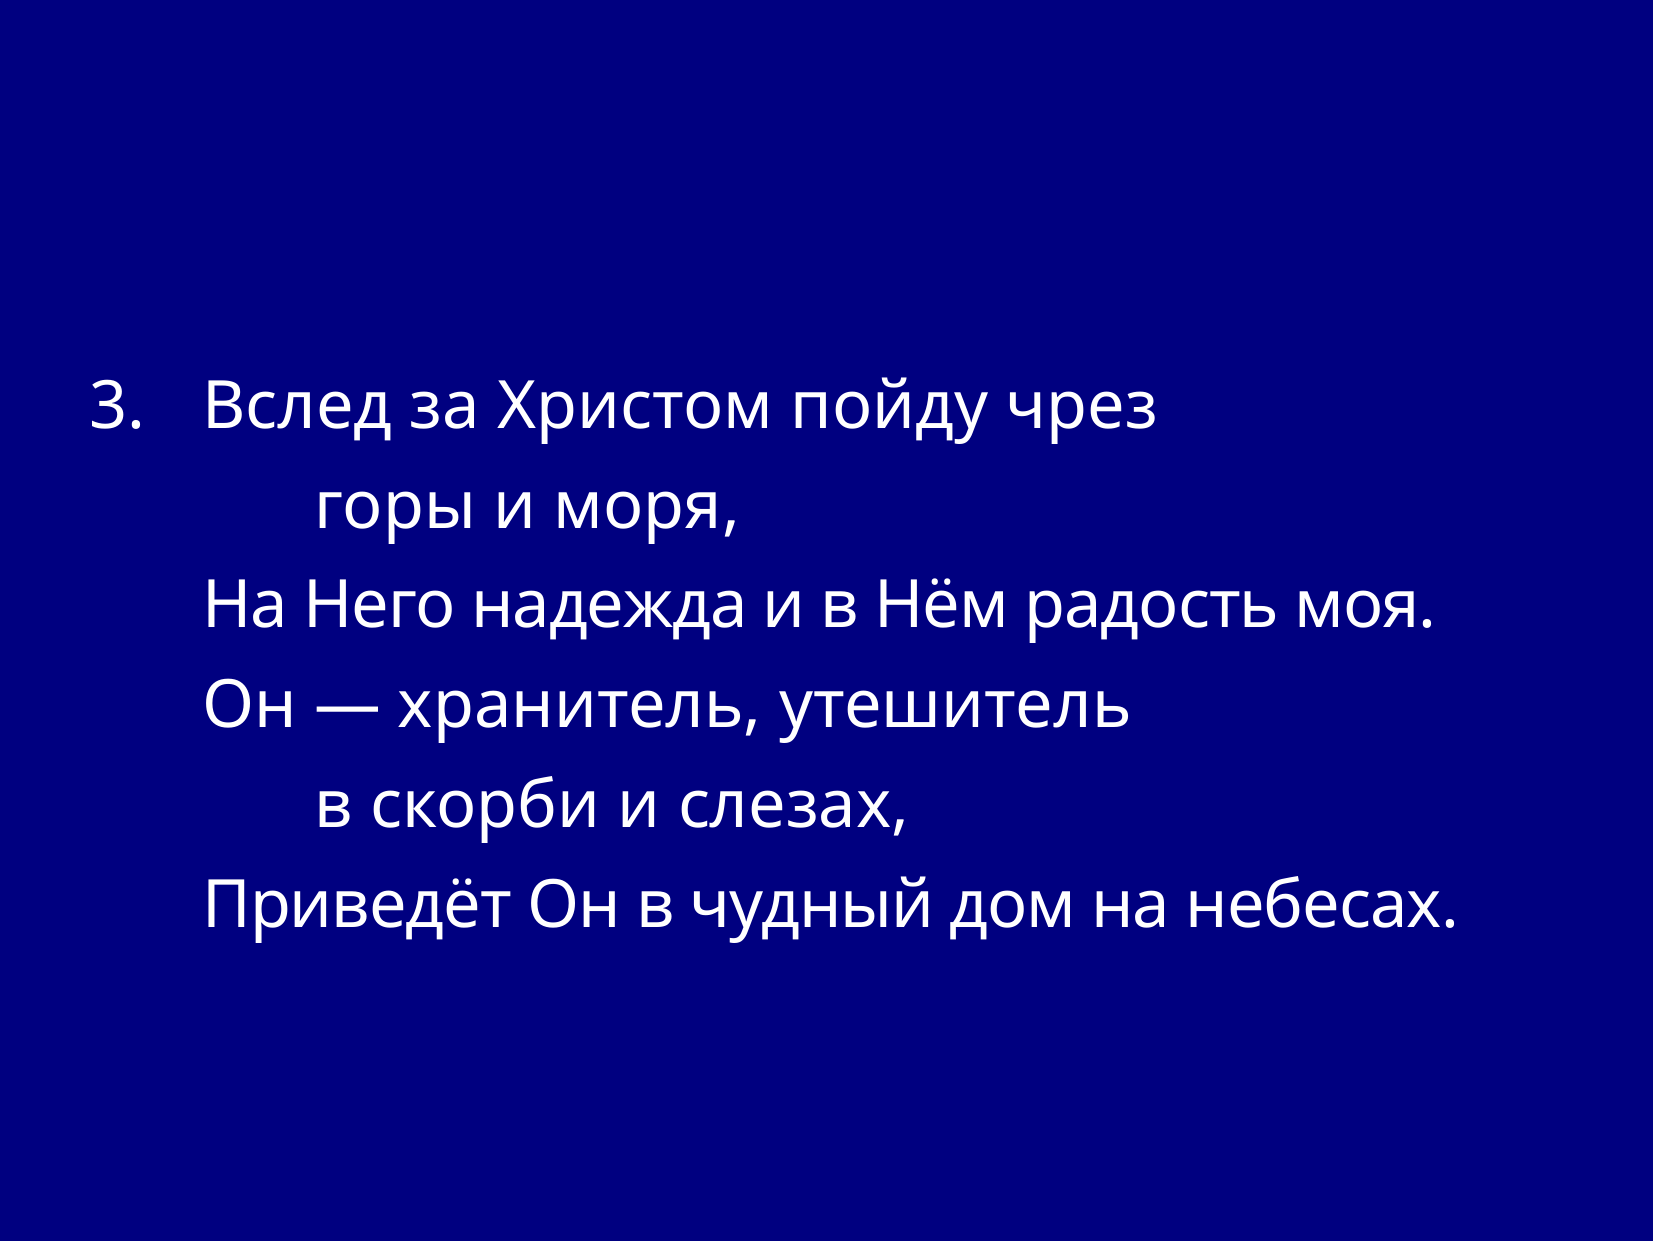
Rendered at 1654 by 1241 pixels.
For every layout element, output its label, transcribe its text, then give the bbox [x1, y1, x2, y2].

text_box 3. Вслед за Христом пойду чрез горы и моря, На Него надежда и в Нём радость моя. Он — хранитель, утешитель в скорби и слезах, Приведёт Он в чудный дом на небесах. [75, 150, 1651, 1163]
